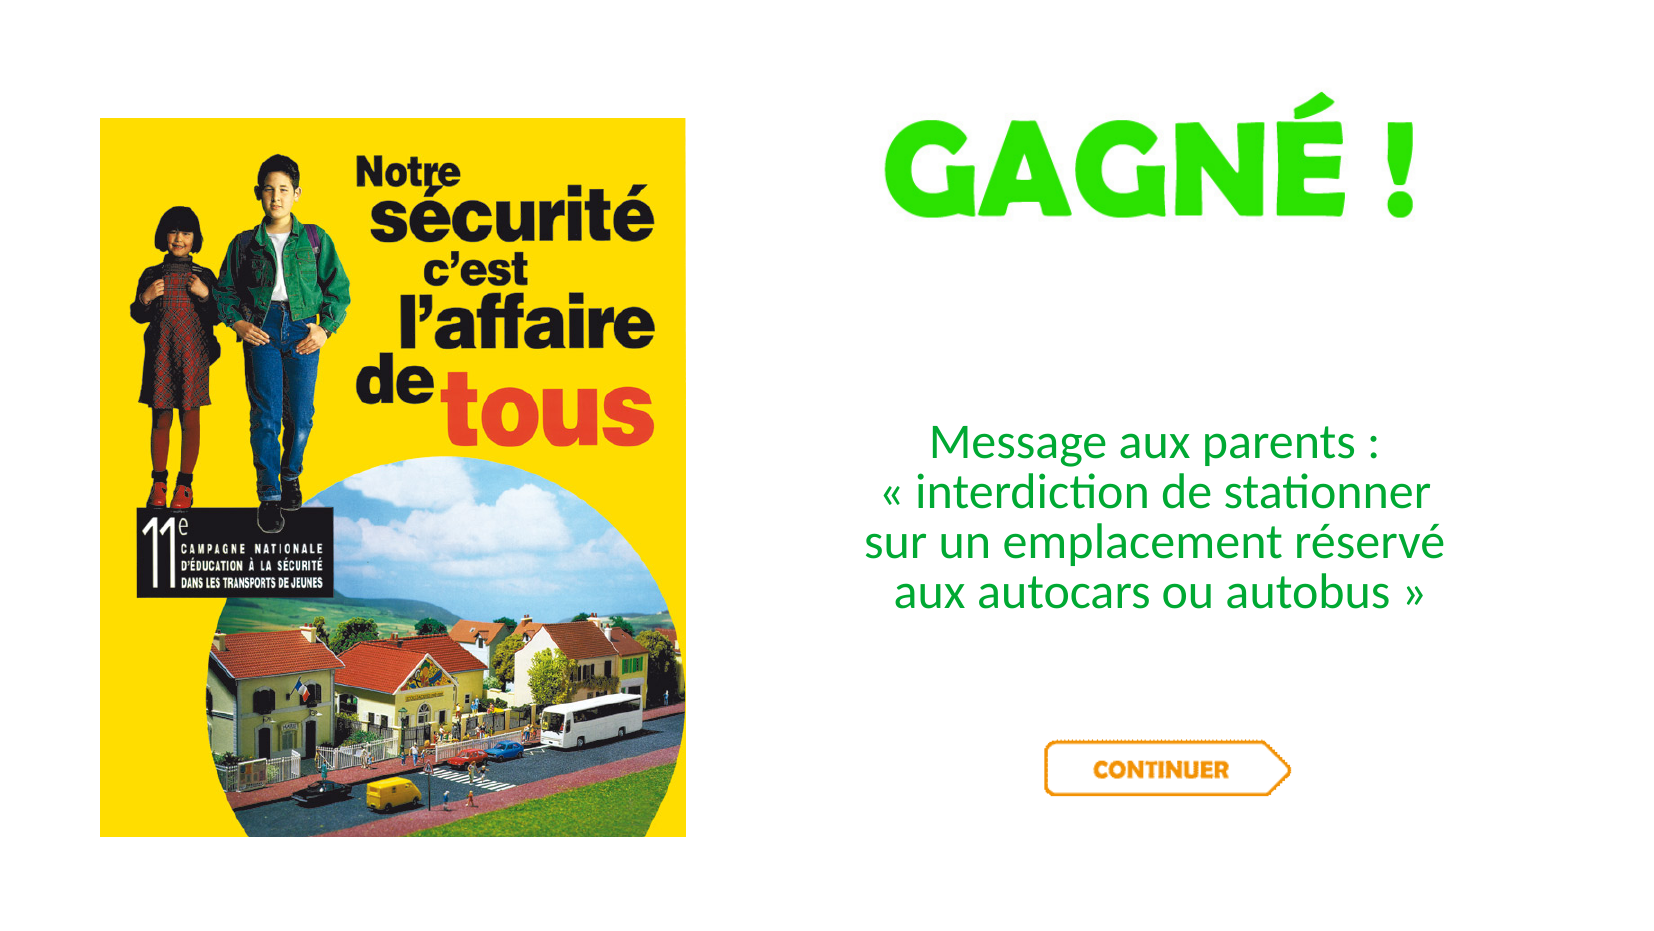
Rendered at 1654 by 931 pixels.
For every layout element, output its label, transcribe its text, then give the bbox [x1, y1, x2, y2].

picture [1043, 738, 1294, 799]
picture [100, 118, 686, 837]
picture [846, 71, 1460, 249]
text_box Message aux parents : « interdiction de stationner sur un emplacement réservé aux autocars ou autobus » [708, 413, 1613, 650]
